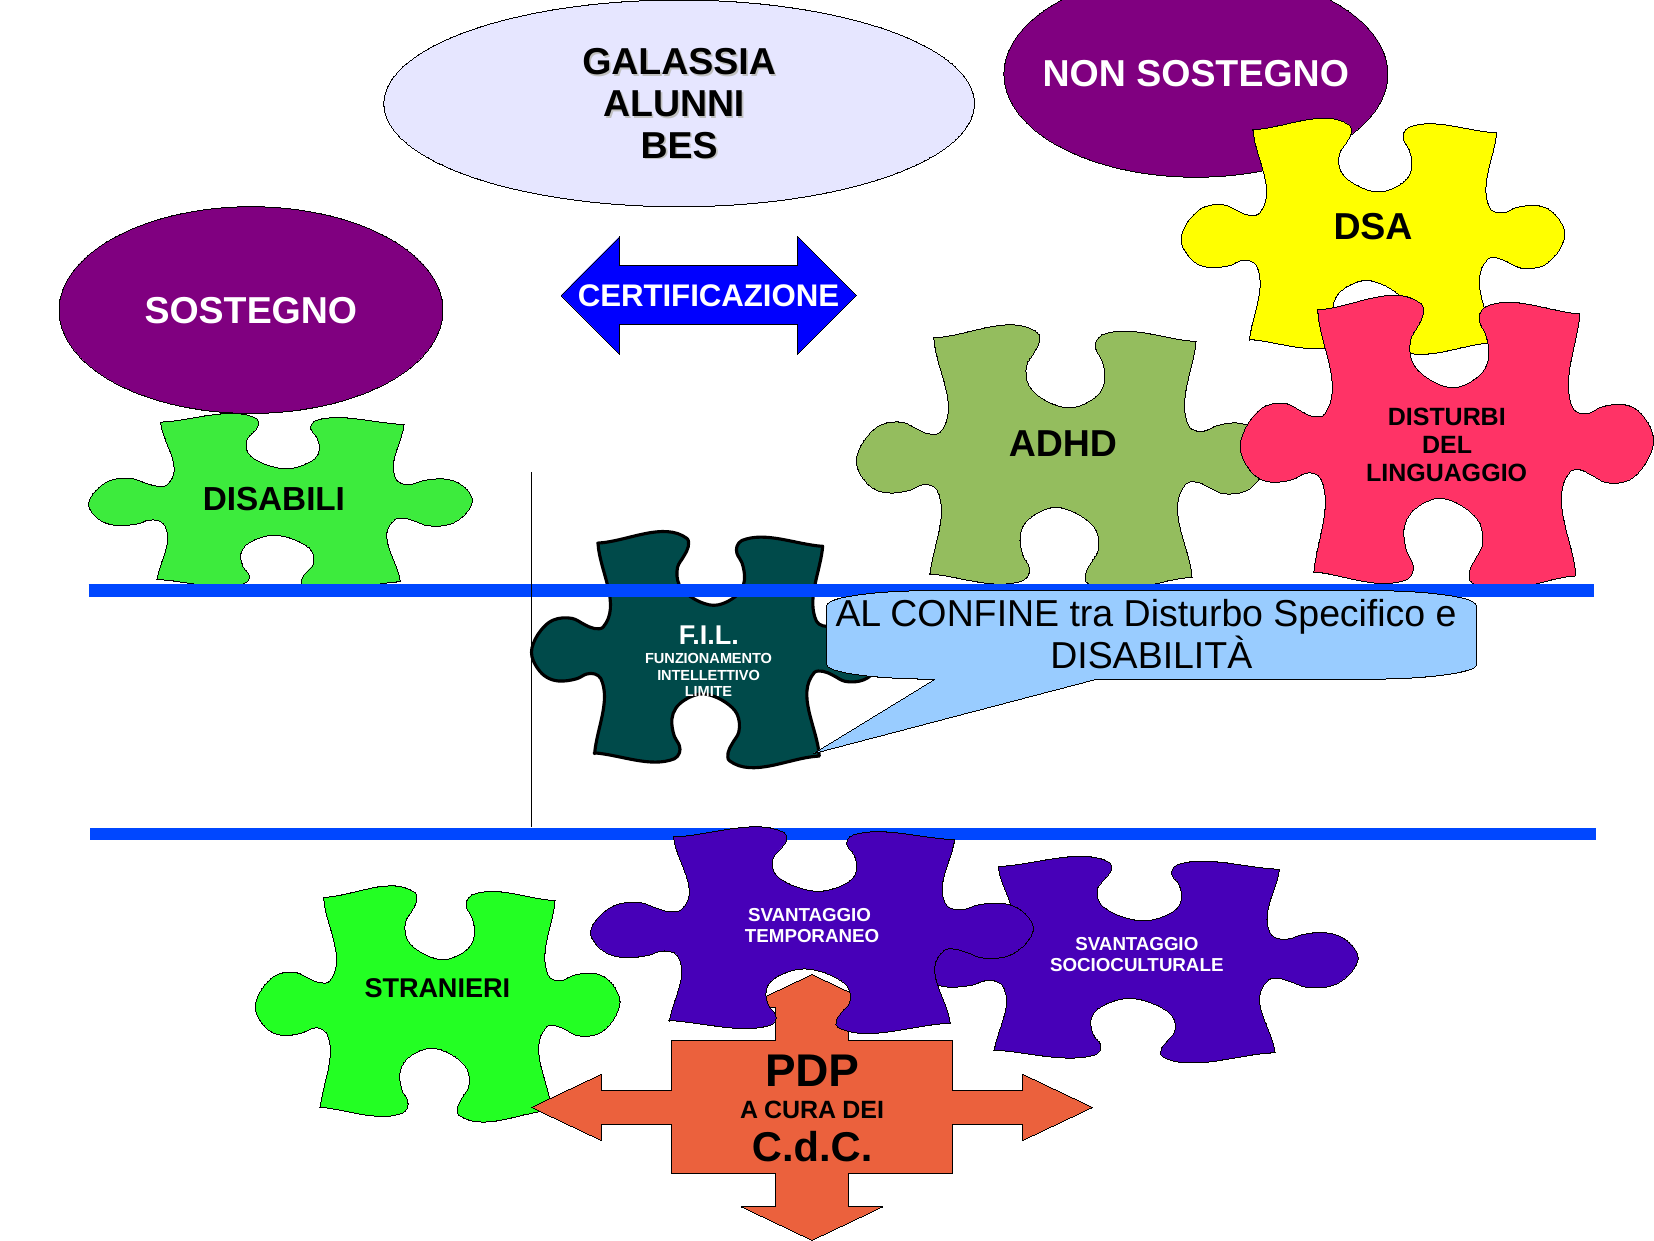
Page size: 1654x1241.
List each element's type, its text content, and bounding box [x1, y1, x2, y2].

text_box SOSTEGNO [59, 206, 443, 414]
text_box DSA [1181, 118, 1565, 355]
text_box DISABILI [88, 413, 473, 584]
text_box SVANTAGGIO SOCIOCULTURALE [935, 856, 1359, 1063]
text_box F.I.L. FUNZIONAMENTO INTELLETTIVO LIMITE [597, 531, 689, 584]
text_box STRANIERI [255, 885, 621, 1123]
text_box NON SOSTEGNO [1003, 0, 1388, 178]
text_box F.I.L. FUNZIONAMENTO INTELLETTIVO LIMITE [532, 597, 869, 768]
text_box AL CONFINE tra Disturbo Specifico e DISABILITÀ [813, 590, 1477, 754]
text_box DISTURBI DEL LINGUAGGIO [1240, 295, 1654, 584]
text_box CERTIFICAZIONE [561, 236, 857, 355]
text_box F.I.L. FUNZIONAMENTO INTELLETTIVO LIMITE [736, 537, 823, 584]
text_box PDP A CURA DEI C.d.C. [531, 974, 1093, 1241]
text_box GALASSIA ALUNNI BES [383, 0, 975, 207]
text_box SVANTAGGIO TEMPORANEO [590, 826, 1034, 1034]
text_box ADHD [856, 324, 1260, 584]
